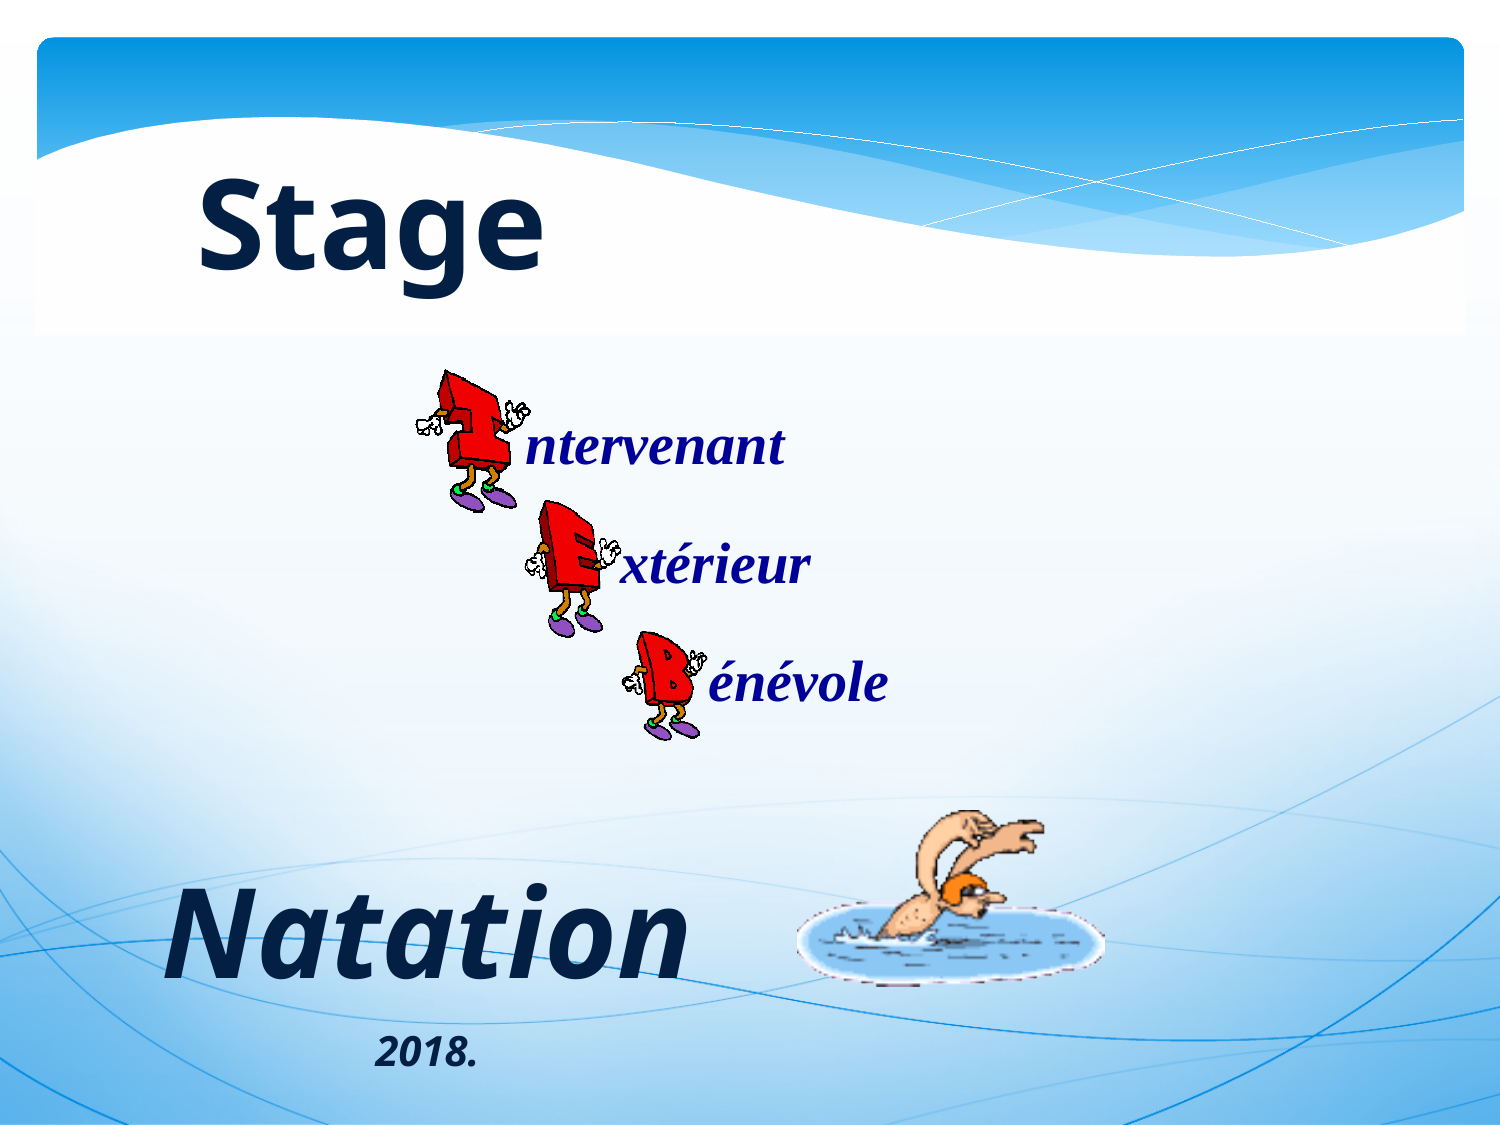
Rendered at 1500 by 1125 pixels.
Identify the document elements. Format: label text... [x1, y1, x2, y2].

text_box ntervenant [553, 399, 830, 485]
text_box Natation 2018. [135, 846, 720, 1082]
text_box xtérieur [630, 517, 833, 603]
text_box énévole [720, 636, 907, 722]
picture [0, 0, 1500, 1125]
text_box Stage [88, 137, 656, 303]
